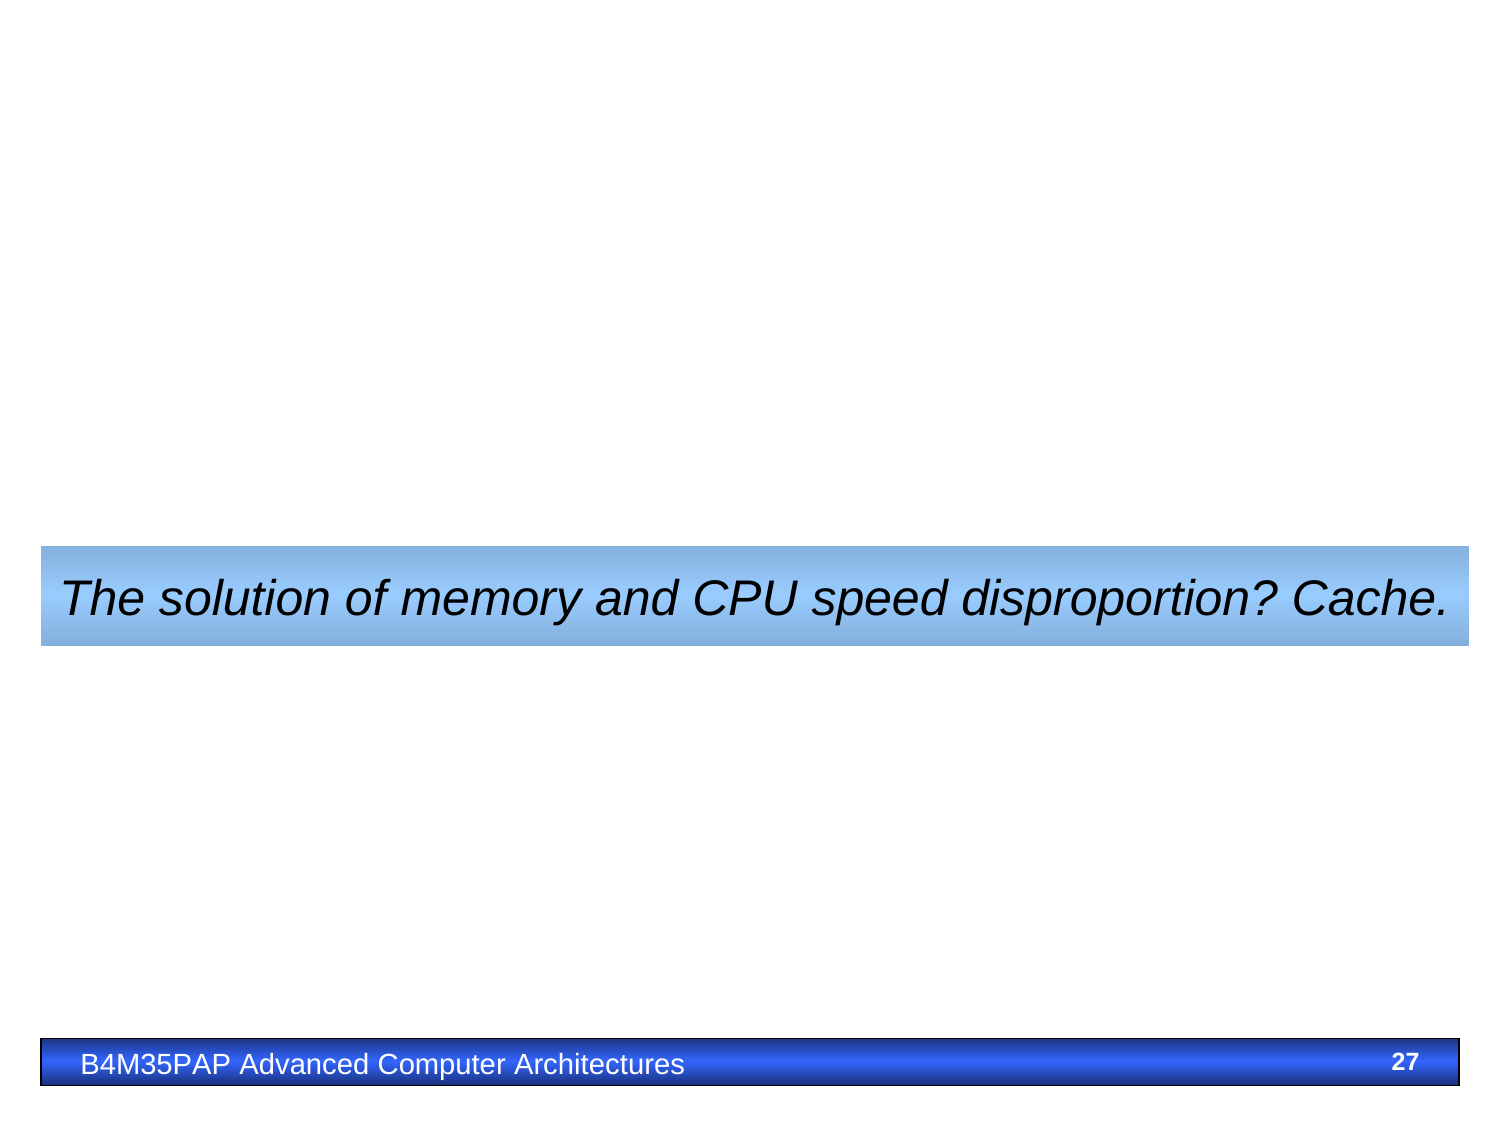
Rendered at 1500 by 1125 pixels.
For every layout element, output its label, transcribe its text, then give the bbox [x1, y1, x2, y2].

title The solution of memory and CPU speed disproportion? Cache. [41, 546, 1469, 646]
